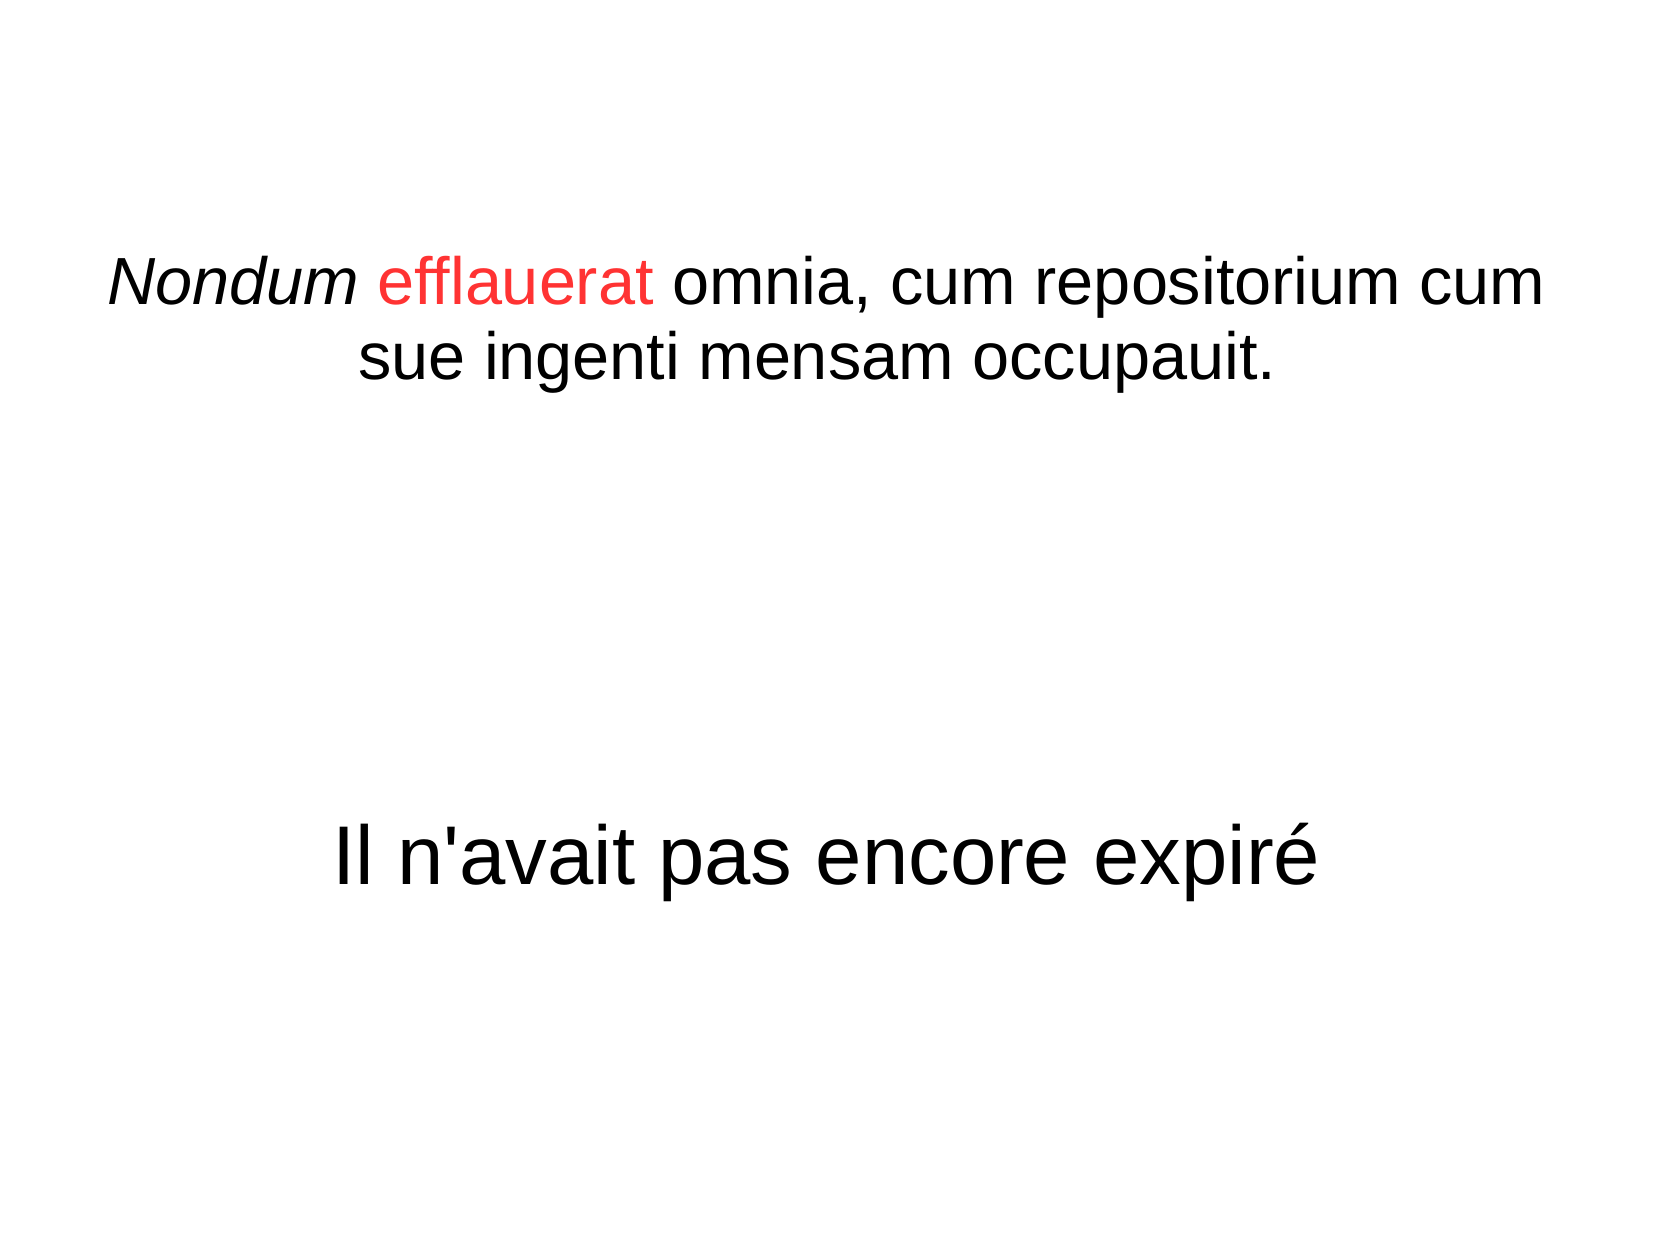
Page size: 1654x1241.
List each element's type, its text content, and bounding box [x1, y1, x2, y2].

subtitle Il n'avait pas encore expiré [82, 602, 1571, 1109]
title Nondum efflauerat omnia, cum repositorium cum sue ingenti mensam occupauit. [47, 35, 1607, 603]
